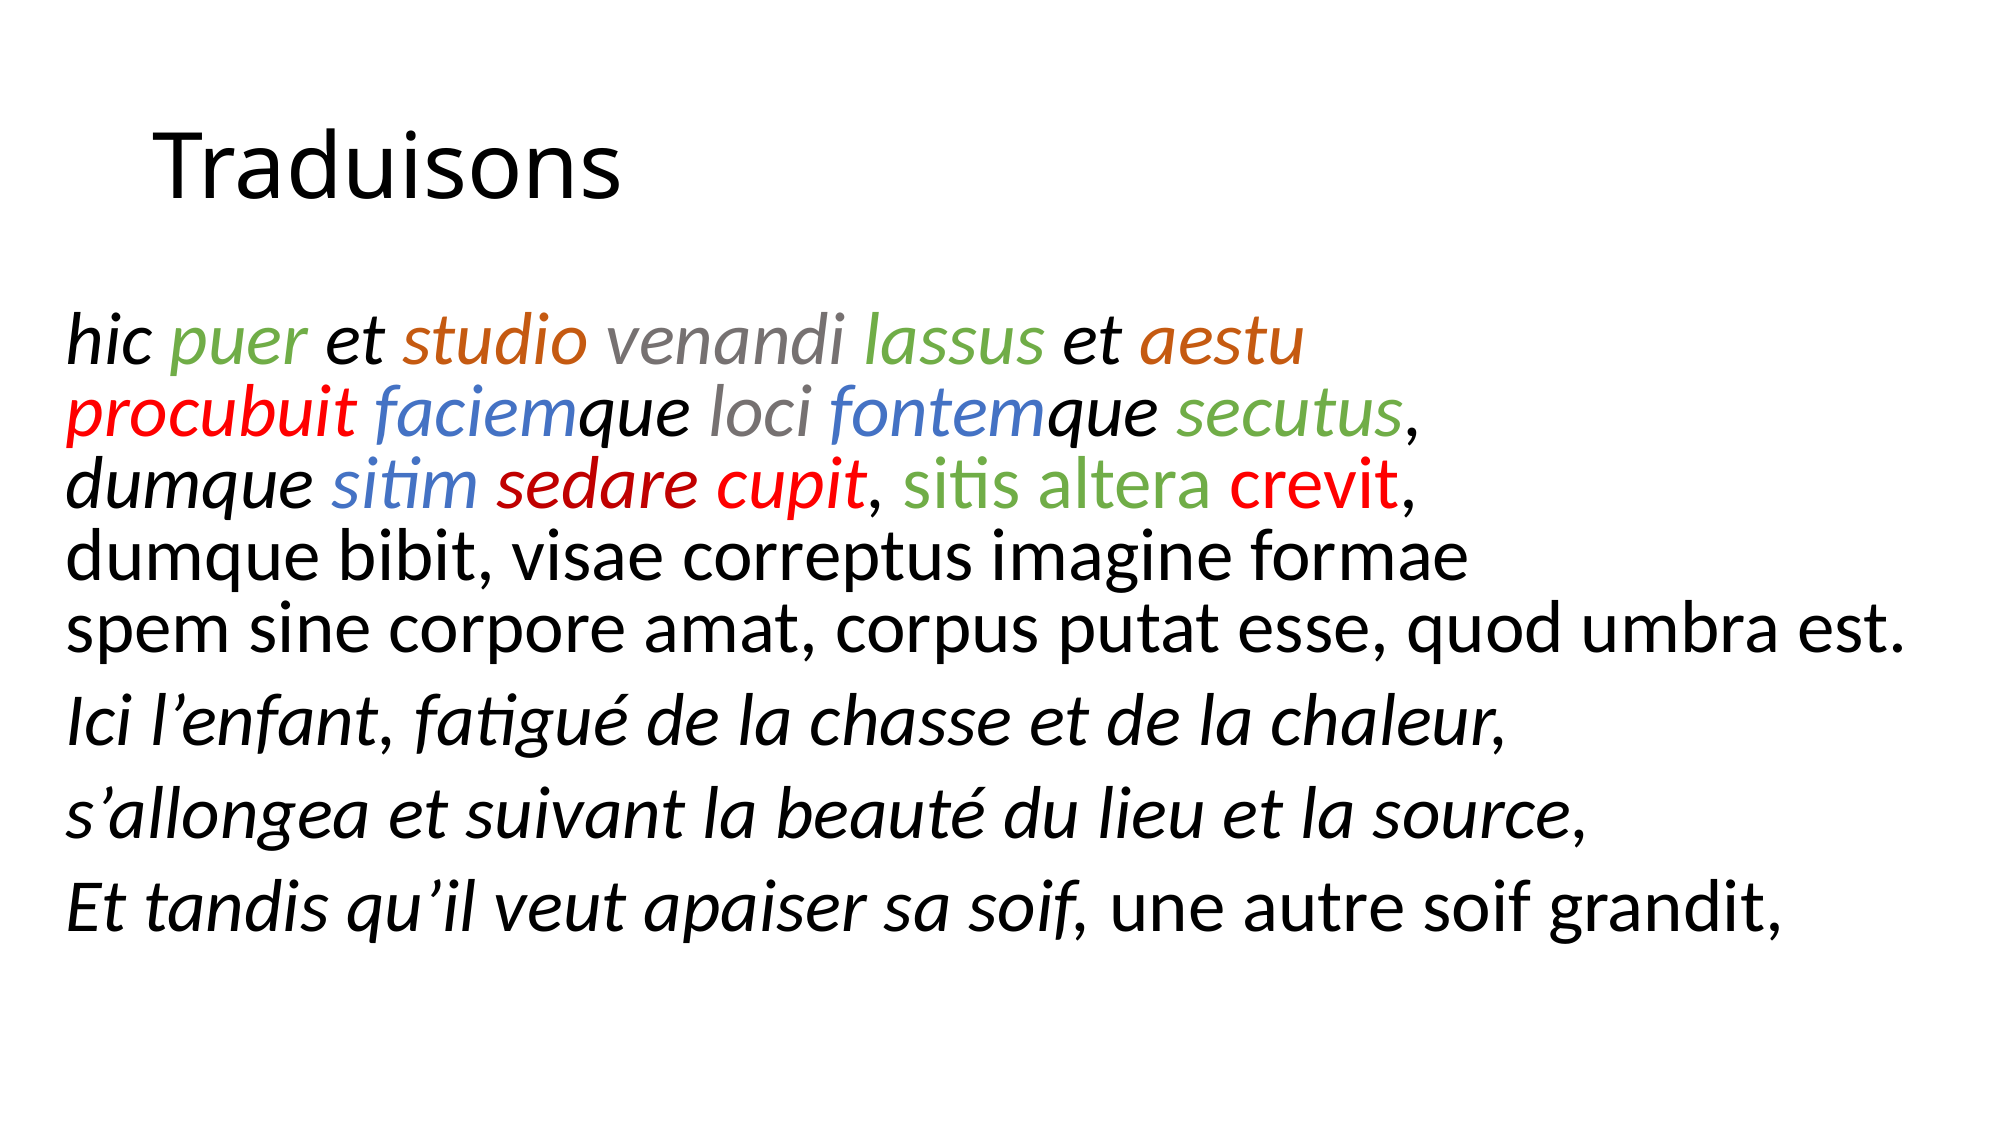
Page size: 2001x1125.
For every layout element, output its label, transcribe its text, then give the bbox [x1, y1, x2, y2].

title Traduisons [137, 59, 1863, 278]
list hic puer et studio venandi lassus et aestu procubuit faciemque loci fontemque secutus, dumque sitim sedare cupit, sitis altera crevit, dumque bibit, visae correptus imagine formae spem sine corpore amat, corpus putat esse, quod umbra est. Ici l’enfant, fatigué de la chasse et de la chaleur, s’allongea et suivant la beauté du lieu et la source, Et tandis qu’il veut apaiser sa soif, une autre soif grandit, [50, 299, 1956, 1014]
